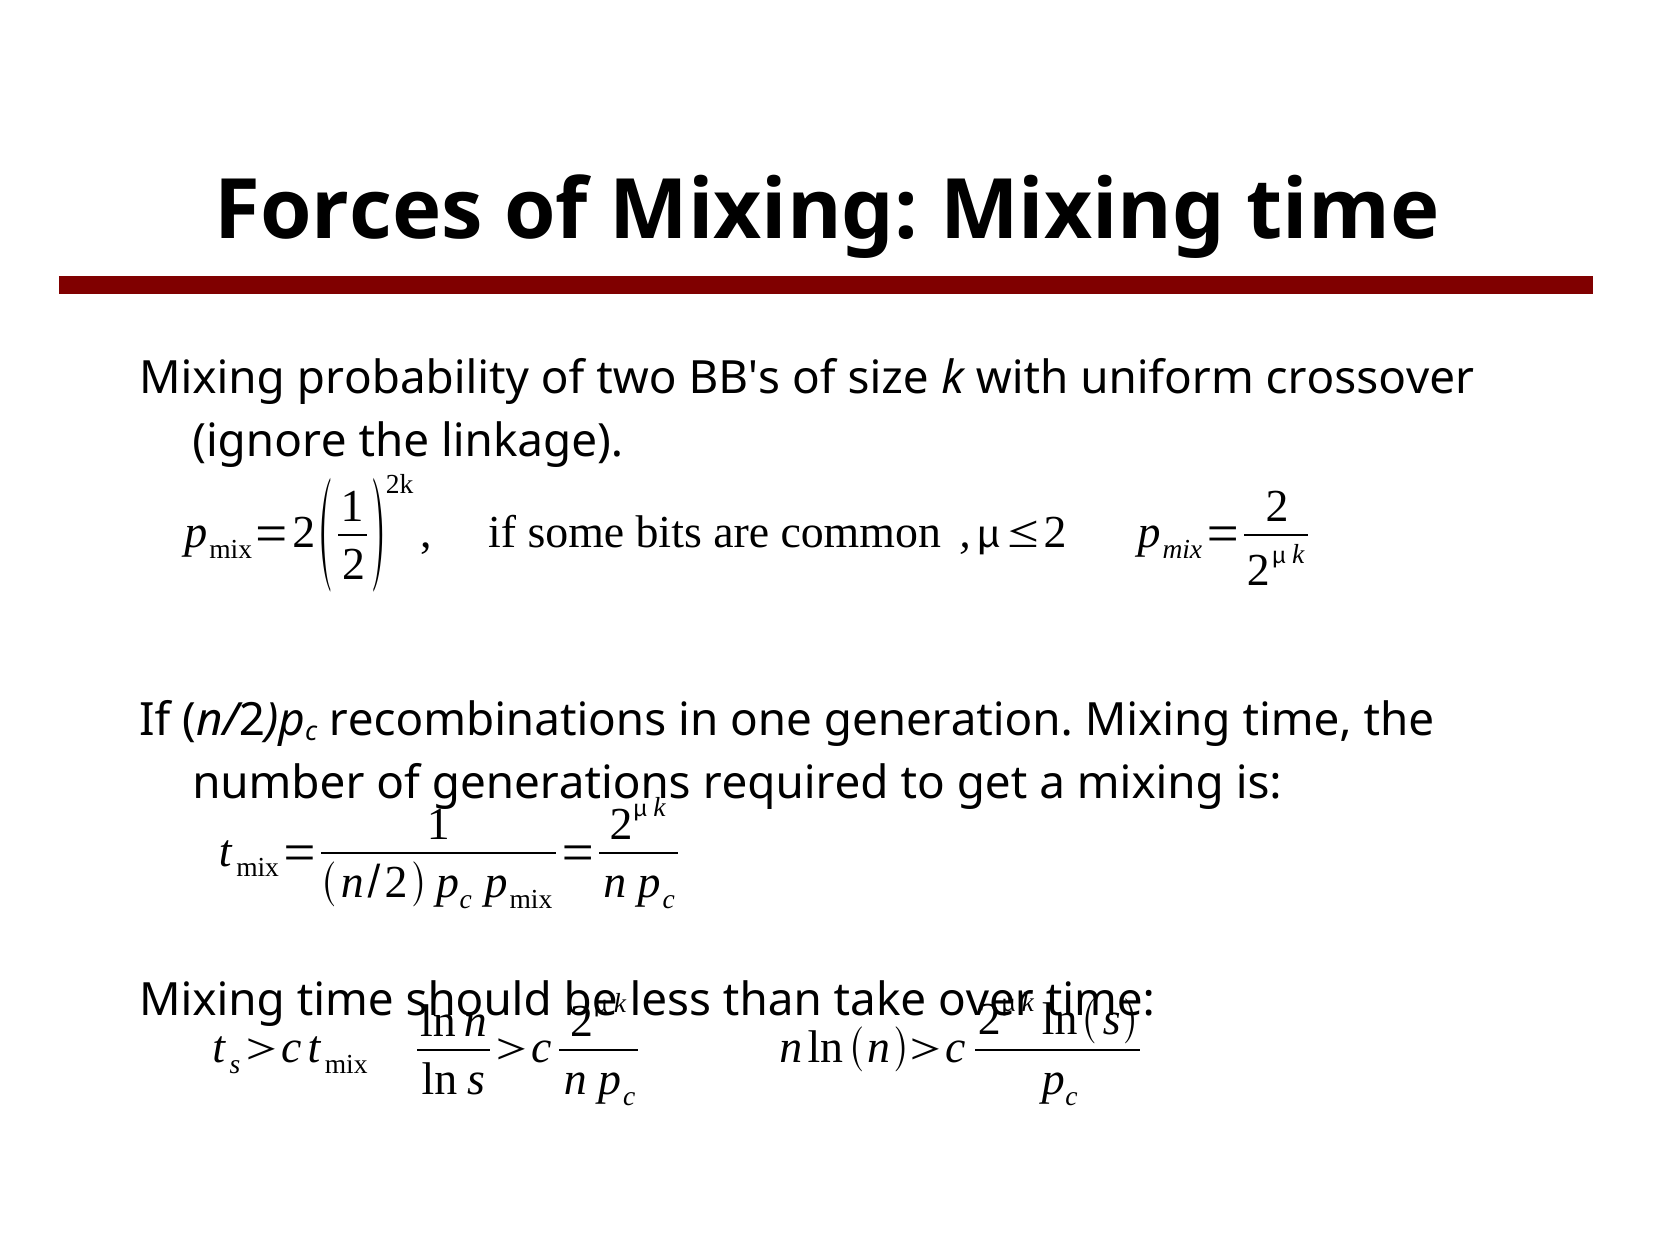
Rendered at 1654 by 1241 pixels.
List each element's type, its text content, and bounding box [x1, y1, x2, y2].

chart [170, 468, 1317, 597]
chart [206, 986, 1148, 1111]
title Forces of Mixing: Mixing time [121, 102, 1534, 311]
chart [212, 790, 687, 914]
list Mixing probability of two BB's of size k with uniform crossover (ignore the linkage). If (n/2)pc recombinations in one generation. Mixing time, the number of generations required to get a mixing is: Mixing time should be less than take over time: [121, 344, 1534, 1127]
